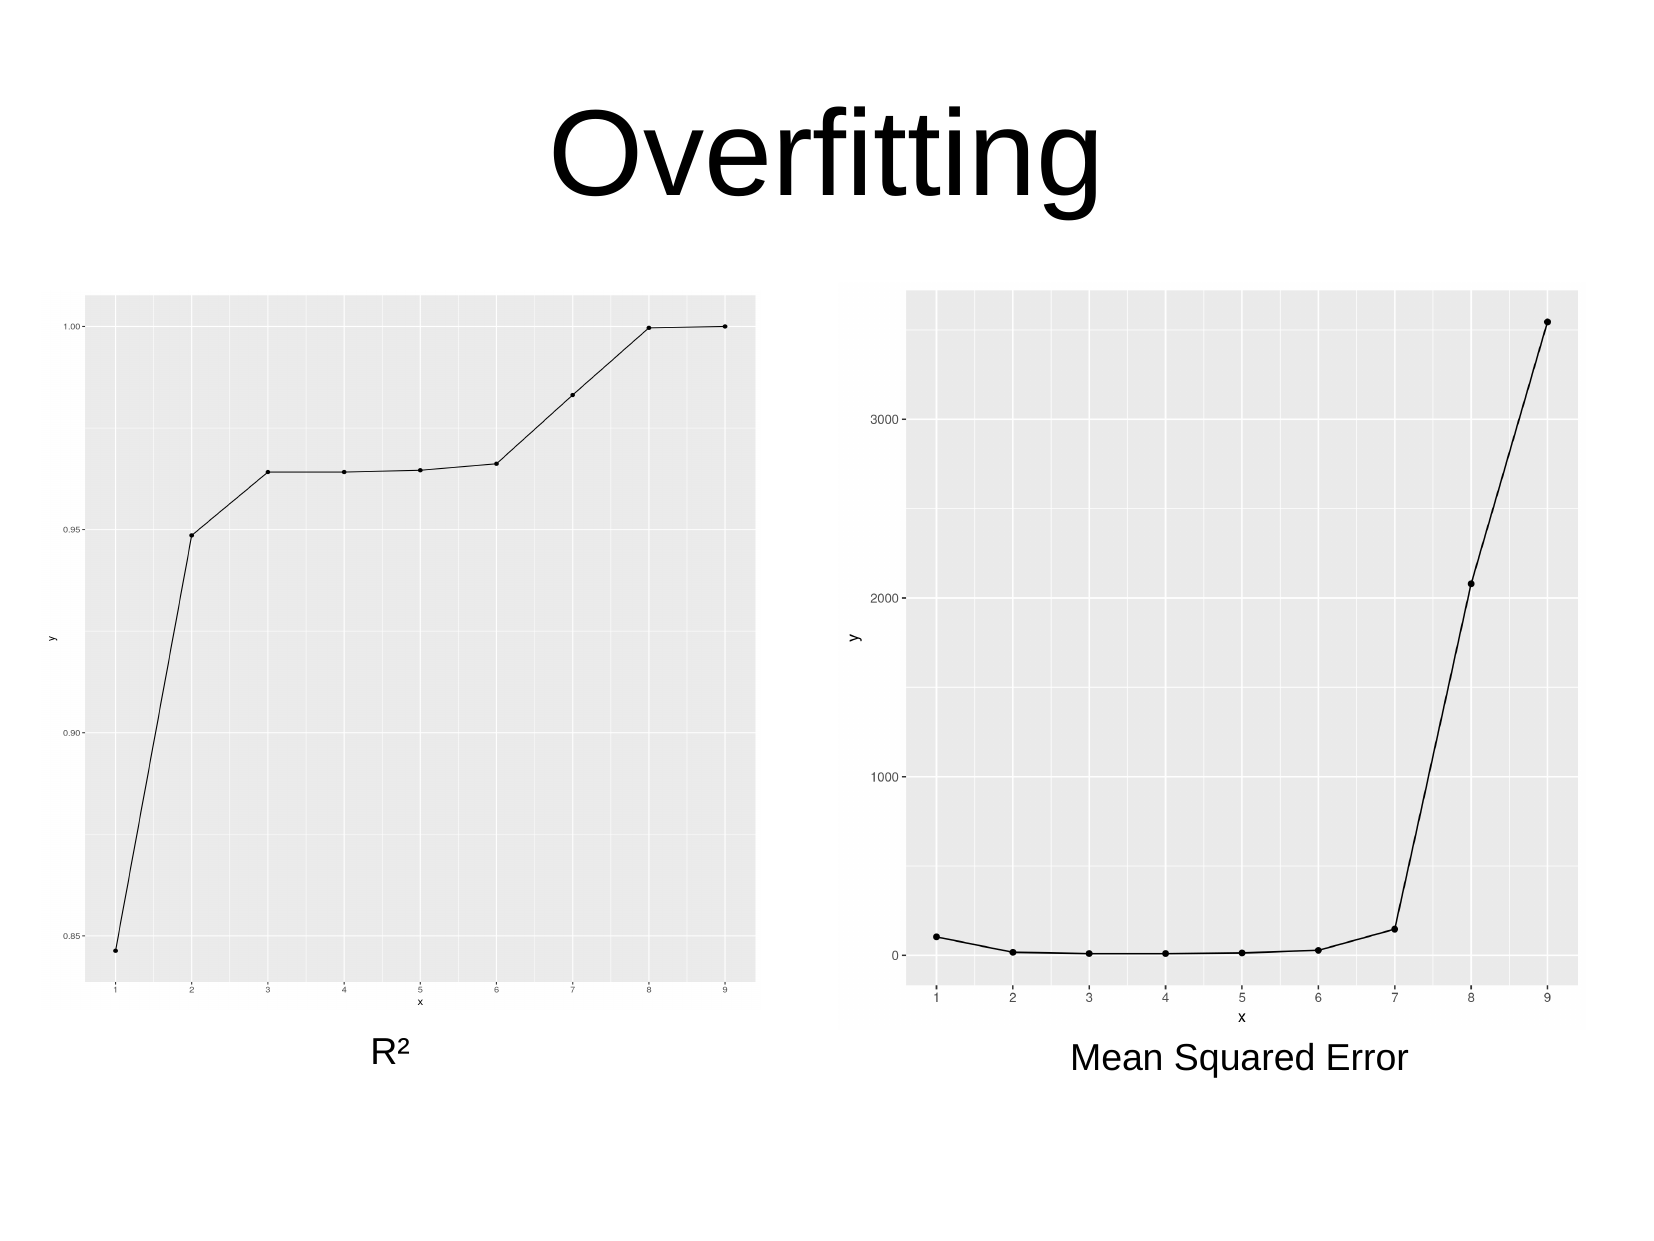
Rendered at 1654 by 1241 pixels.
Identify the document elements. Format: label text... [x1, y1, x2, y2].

picture [838, 282, 1586, 1030]
text_box R² [355, 1023, 425, 1081]
picture [41, 290, 761, 1010]
text_box Mean Squared Error [1055, 1029, 1461, 1129]
title Overfitting [82, 49, 1571, 257]
